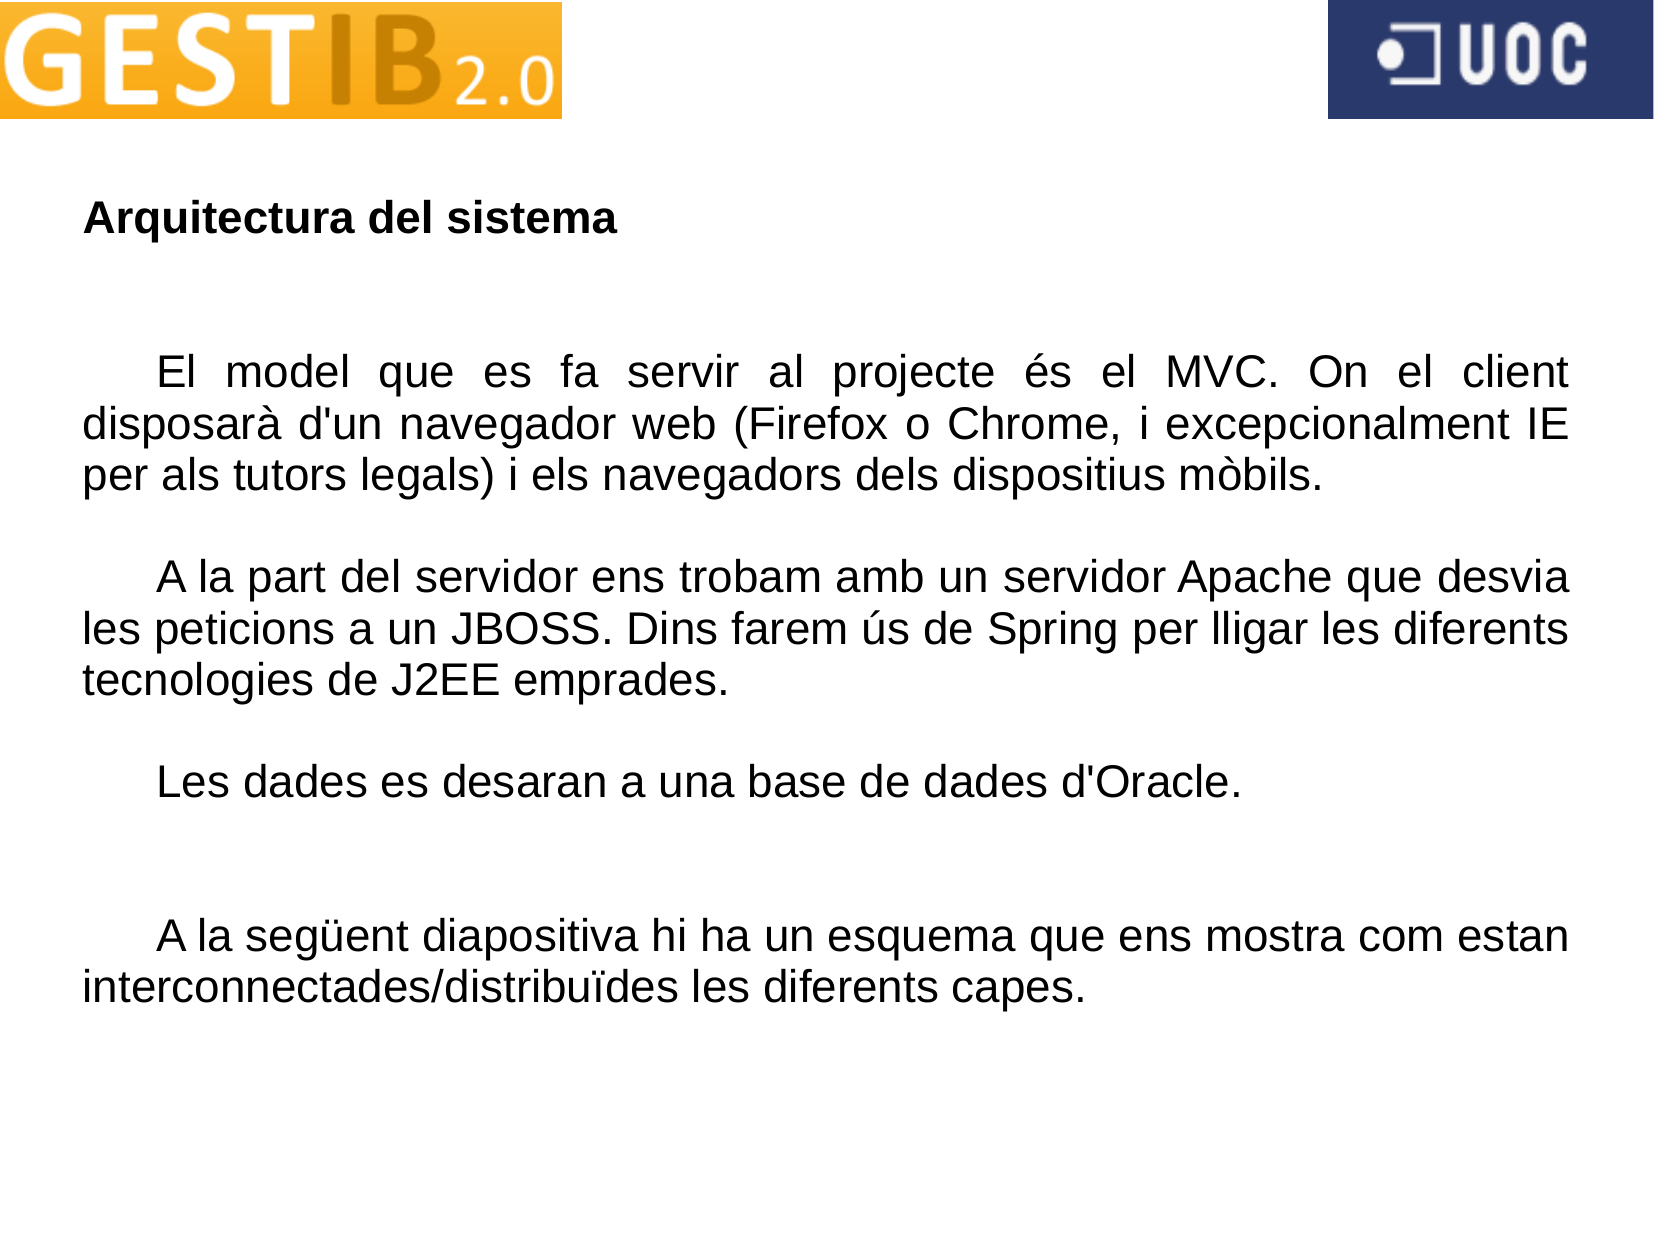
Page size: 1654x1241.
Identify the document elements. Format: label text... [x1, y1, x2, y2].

picture [0, 2, 562, 119]
subtitle Arquitectura del sistema El model que es fa servir al projecte és el MVC. On el client disposarà d'un navegador web (Firefox o Chrome, i excepcionalment IE per als tutors legals) i els navegadors dels dispositius mòbils. A la part del servidor ens trobam amb un servidor Apache que desvia les peticions a un JBOSS. Dins farem ús de Spring per lligar les diferents tecnologies de J2EE emprades. Les dades es desaran a una base de dades d'Oracle. A la següent diapositiva hi ha un esquema que ens mostra com estan interconnectades/distribuïdes les diferents capes. [82, 147, 1571, 1109]
picture [1328, 0, 1654, 119]
